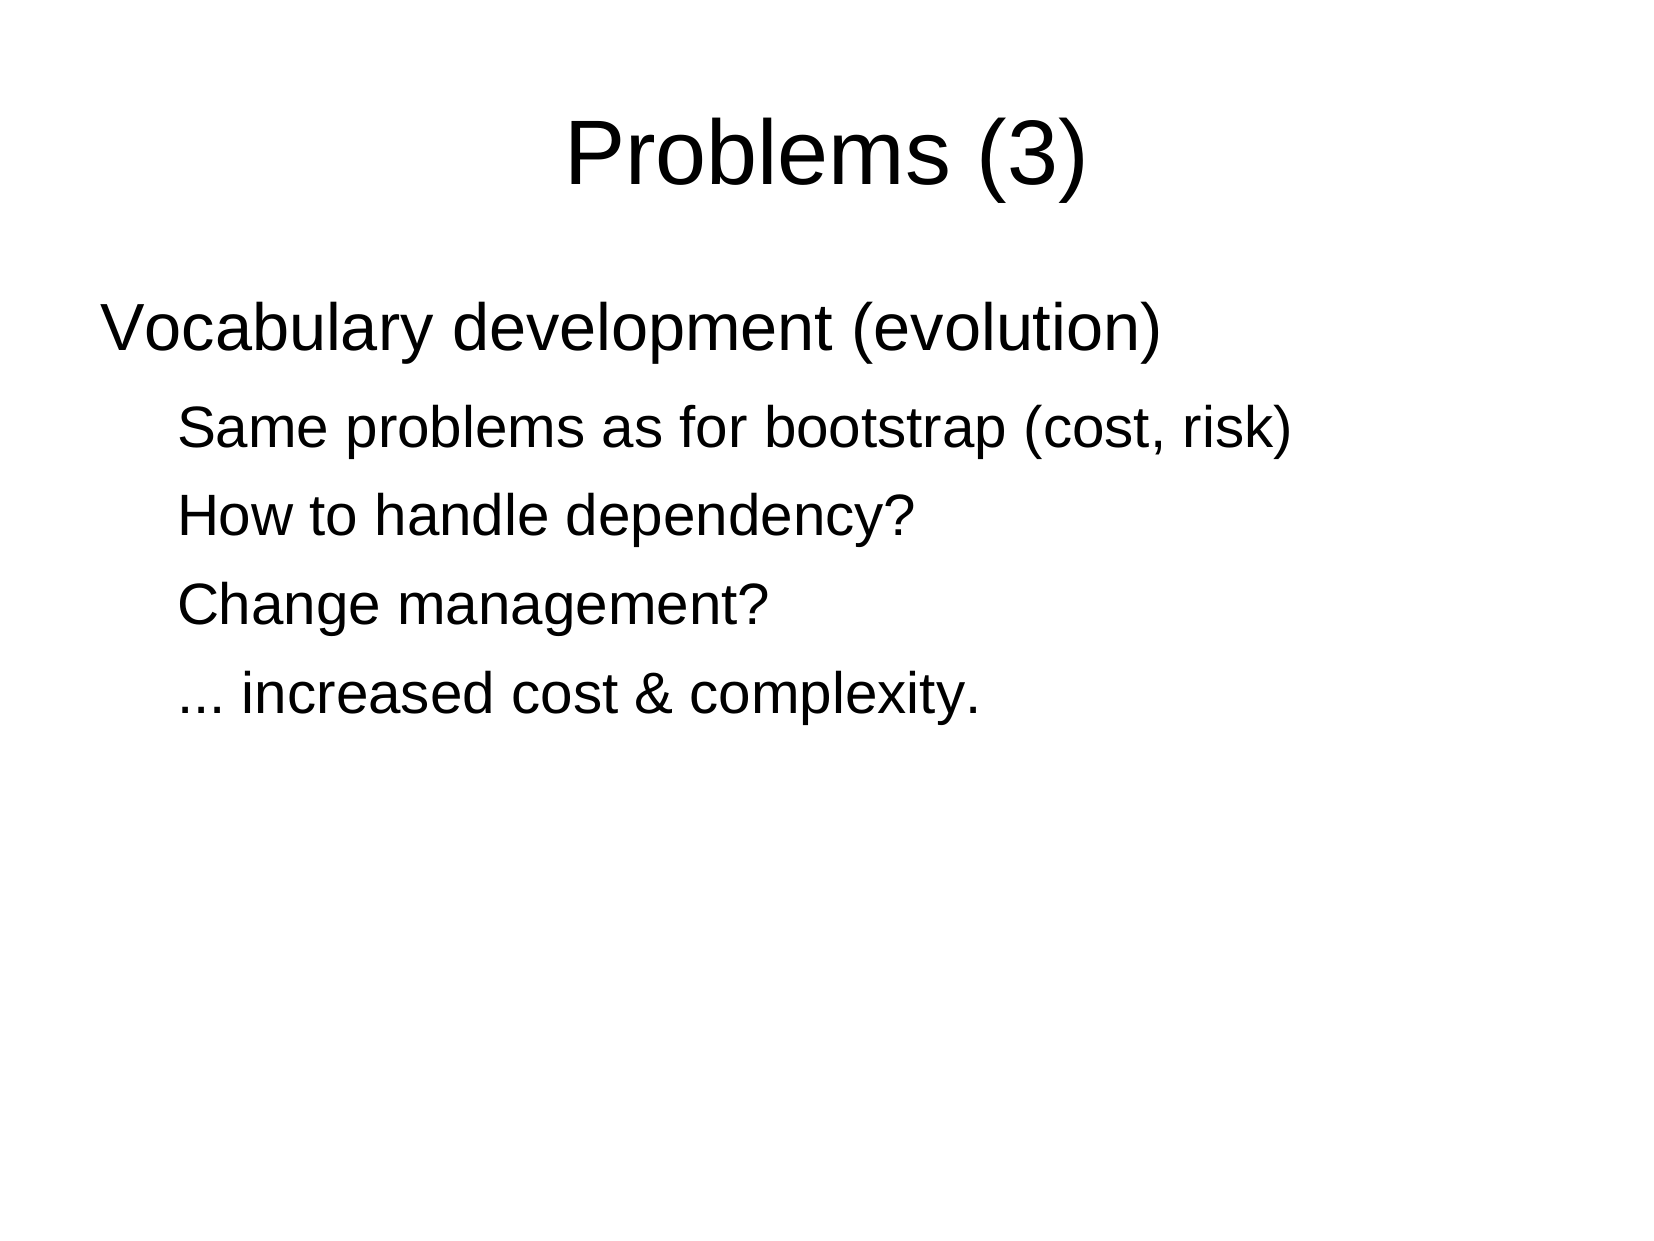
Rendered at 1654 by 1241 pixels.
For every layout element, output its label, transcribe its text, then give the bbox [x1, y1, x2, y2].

list Vocabulary development (evolution) Same problems as for bootstrap (cost, risk) How to handle dependency? Change management? ... increased cost & complexity. [82, 290, 1571, 1109]
title Problems (3) [82, 49, 1571, 257]
